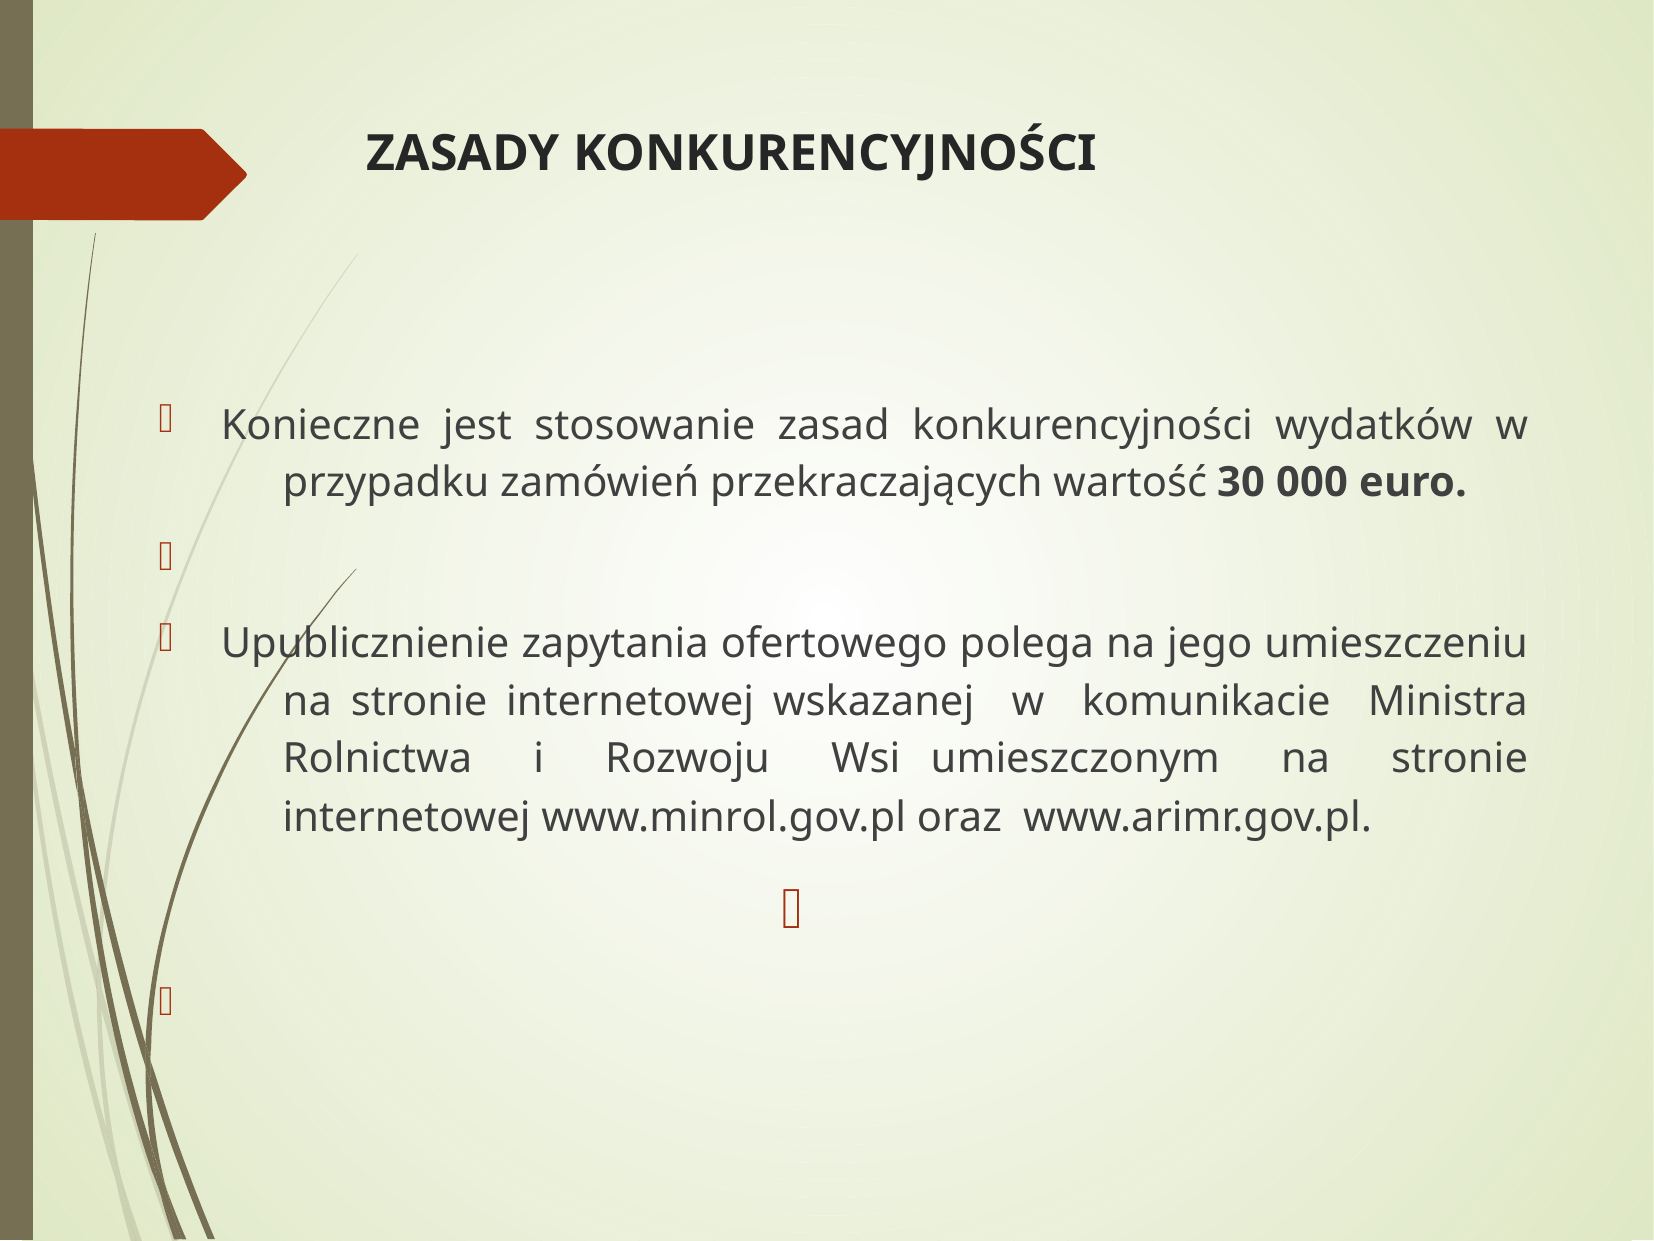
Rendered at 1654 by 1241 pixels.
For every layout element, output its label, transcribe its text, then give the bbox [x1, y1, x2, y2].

list Konieczne jest stosowanie zasad konkurencyjności wydatków w przypadku zamówień przekraczających wartość 30 000 euro. Upublicznienie zapytania ofertowego polega na jego umieszczeniu na stronie internetowej wskazanej w komunikacie Ministra Rolnictwa i Rozwoju Wsi umieszczonym na stronie internetowej www.minrol.gov.pl oraz www.arimr.gov.pl. [143, 309, 1544, 1069]
title ZASADY KONKURENCYJNOŚCI [351, 112, 1544, 309]
